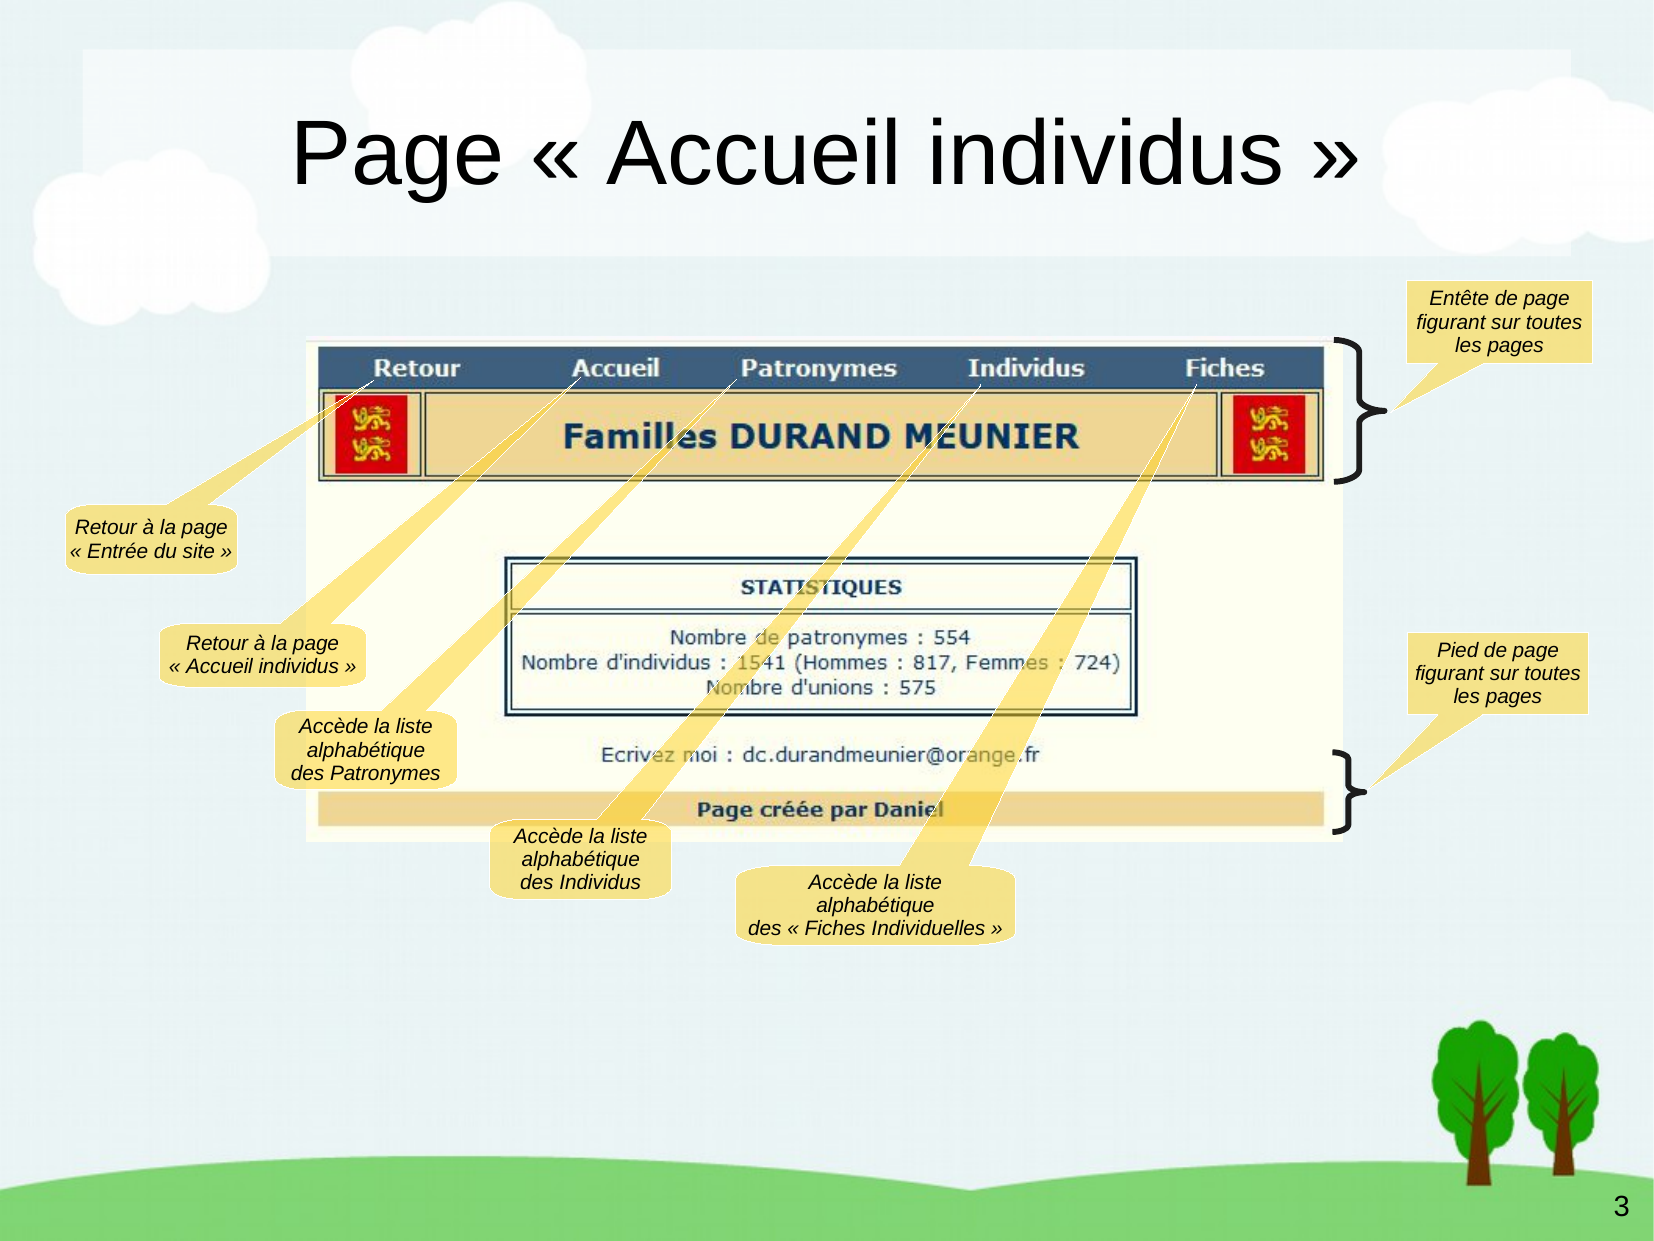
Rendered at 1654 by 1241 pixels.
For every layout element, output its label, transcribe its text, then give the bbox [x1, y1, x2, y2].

title Page « Accueil individus » [82, 49, 1571, 257]
text_box Pied de page figurant sur toutes les pages [1367, 632, 1589, 790]
picture [0, 0, 1654, 1241]
text_box Entête de page figurant sur toutes les pages [1390, 280, 1593, 413]
text_box Accède la liste alphabétique des Patronymes [274, 379, 737, 790]
text_box Retour à la page « Accueil individus » [159, 377, 581, 688]
text_box Accède la liste alphabétique des Individus [489, 384, 981, 900]
text_box Accède la liste alphabétique des « Fiches Individuelles » [735, 384, 1197, 946]
text_box Retour à la page « Entrée du site » [65, 380, 374, 575]
